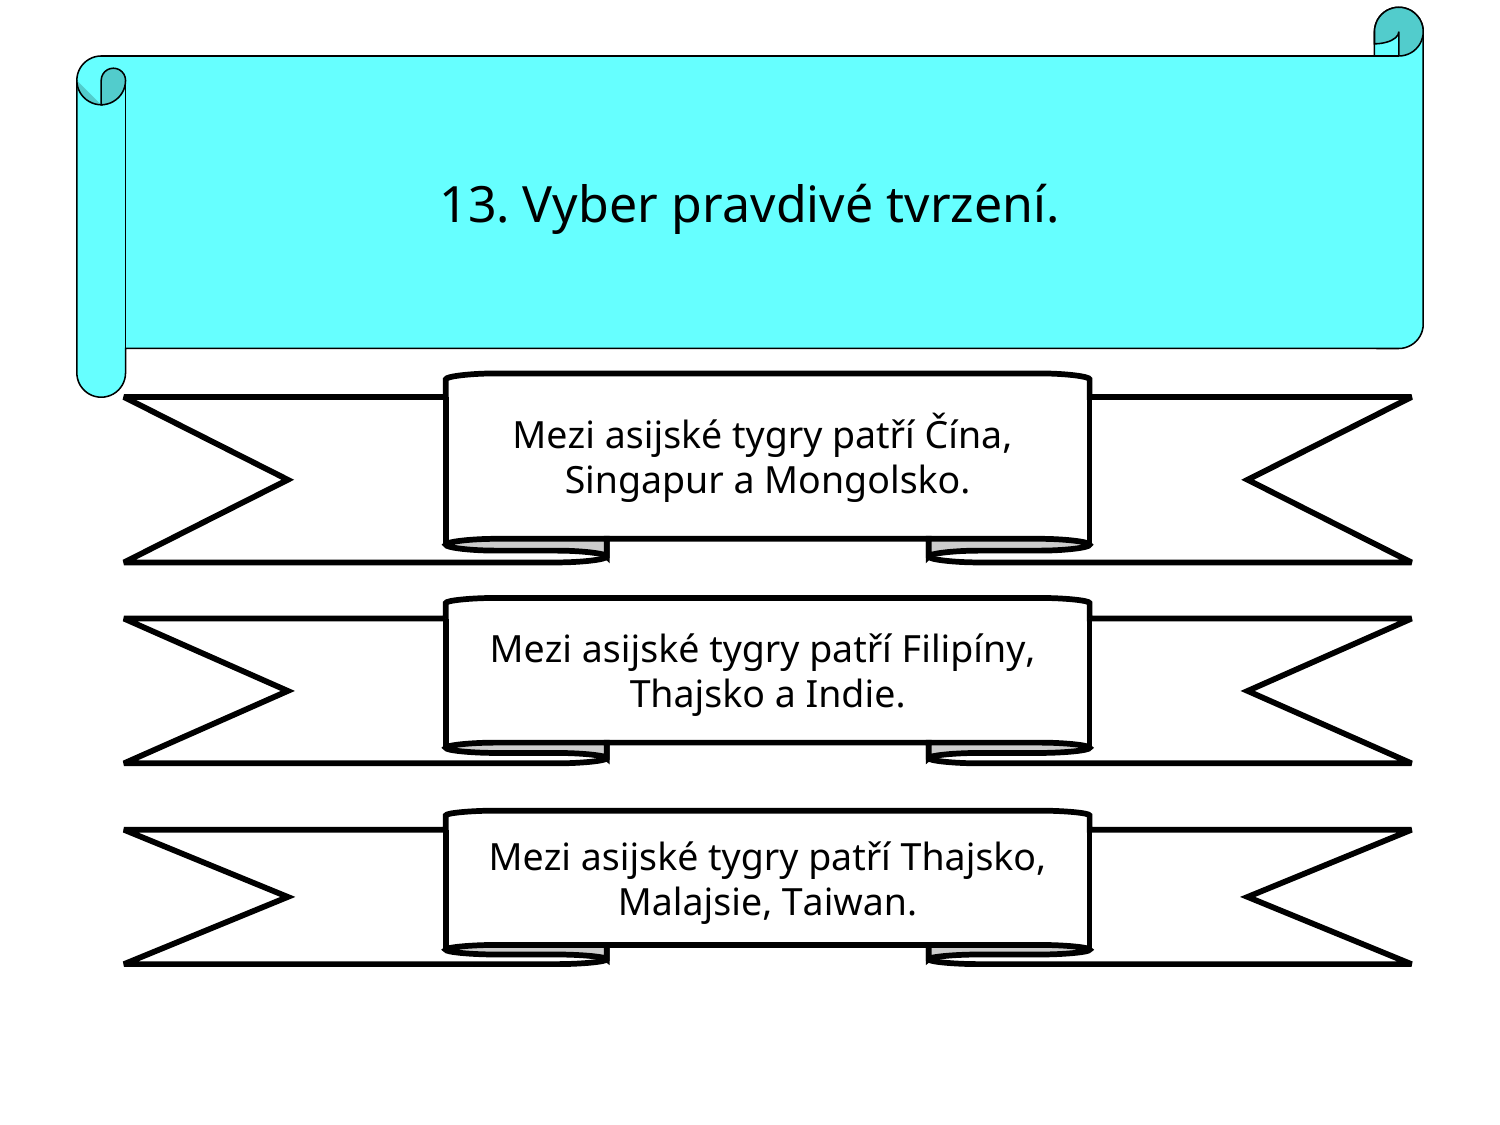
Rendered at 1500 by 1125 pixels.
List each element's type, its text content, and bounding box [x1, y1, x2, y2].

text_box Mezi asijské tygry patří Thajsko, Malajsie, Taiwan. [123, 810, 1412, 965]
text_box 13. Vyber pravdivé tvrzení. [76, 83, 126, 398]
text_box Mezi asijské tygry patří Filipíny, Thajsko a Indie. [123, 597, 1412, 764]
text_box 13. Vyber pravdivé tvrzení. [76, 35, 1424, 349]
text_box Mezi asijské tygry patří Čína, Singapur a Mongolsko. [123, 373, 1412, 563]
